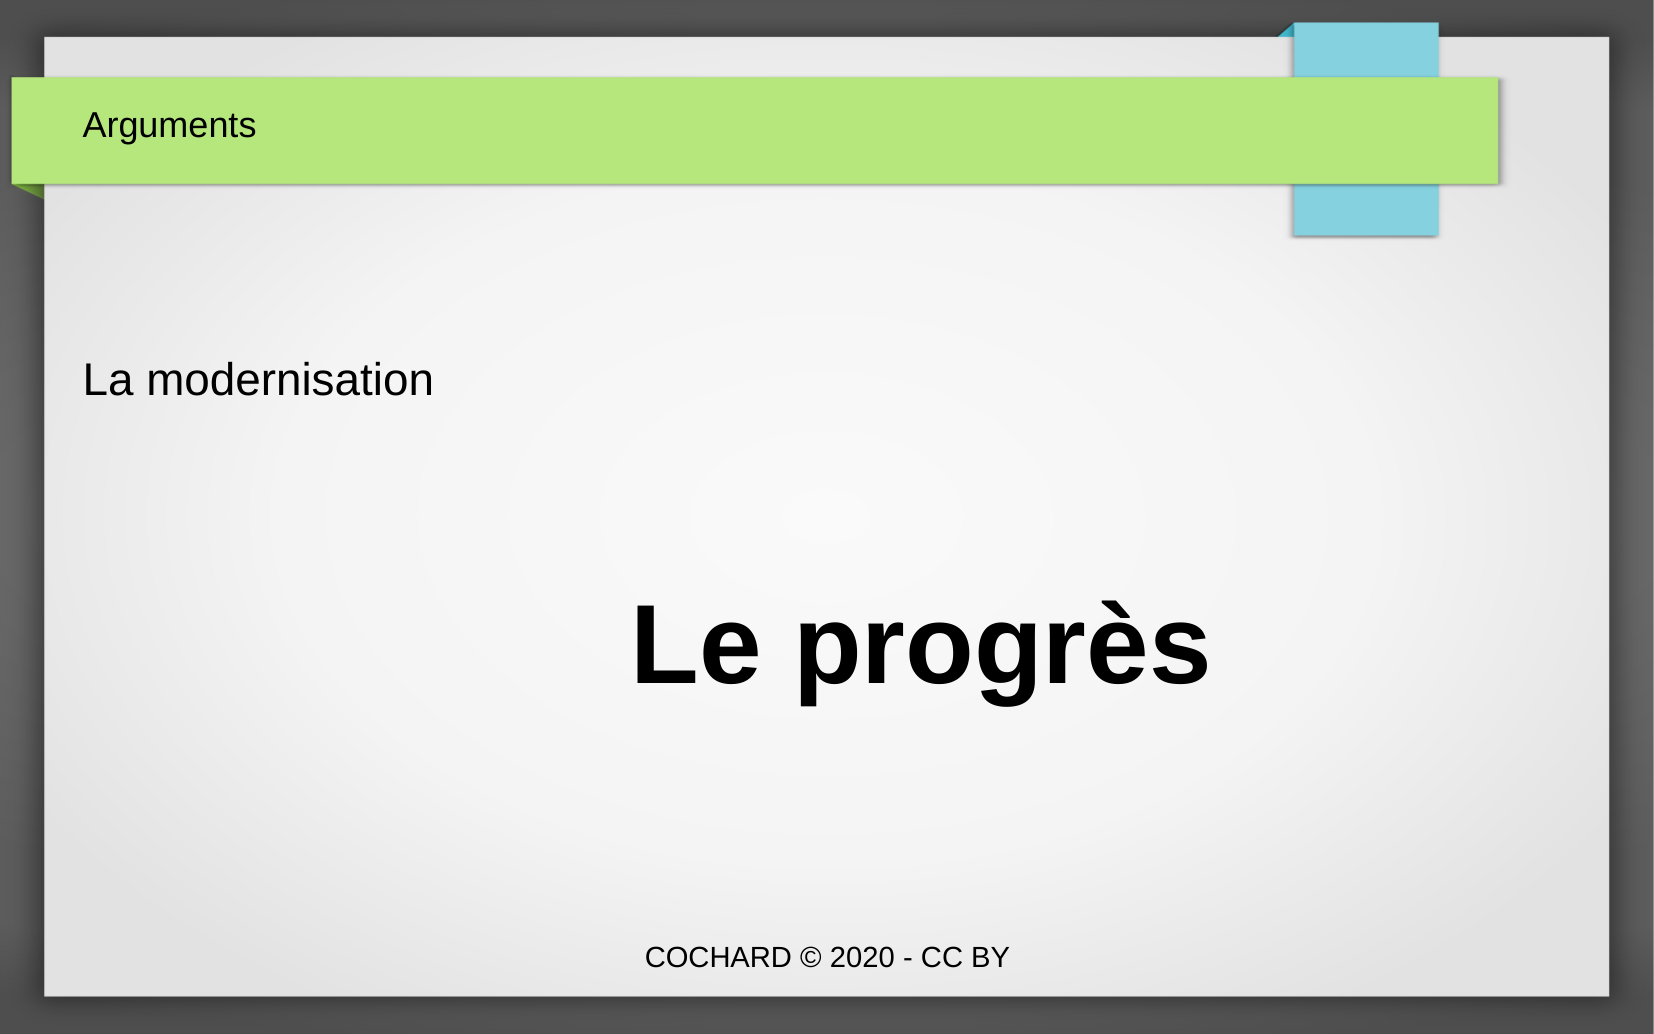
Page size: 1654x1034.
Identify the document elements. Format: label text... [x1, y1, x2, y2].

title Arguments [82, 39, 1235, 210]
list La modernisation [82, 249, 1571, 849]
text_box Le progrès [507, 485, 1336, 804]
picture [0, 0, 1654, 1034]
